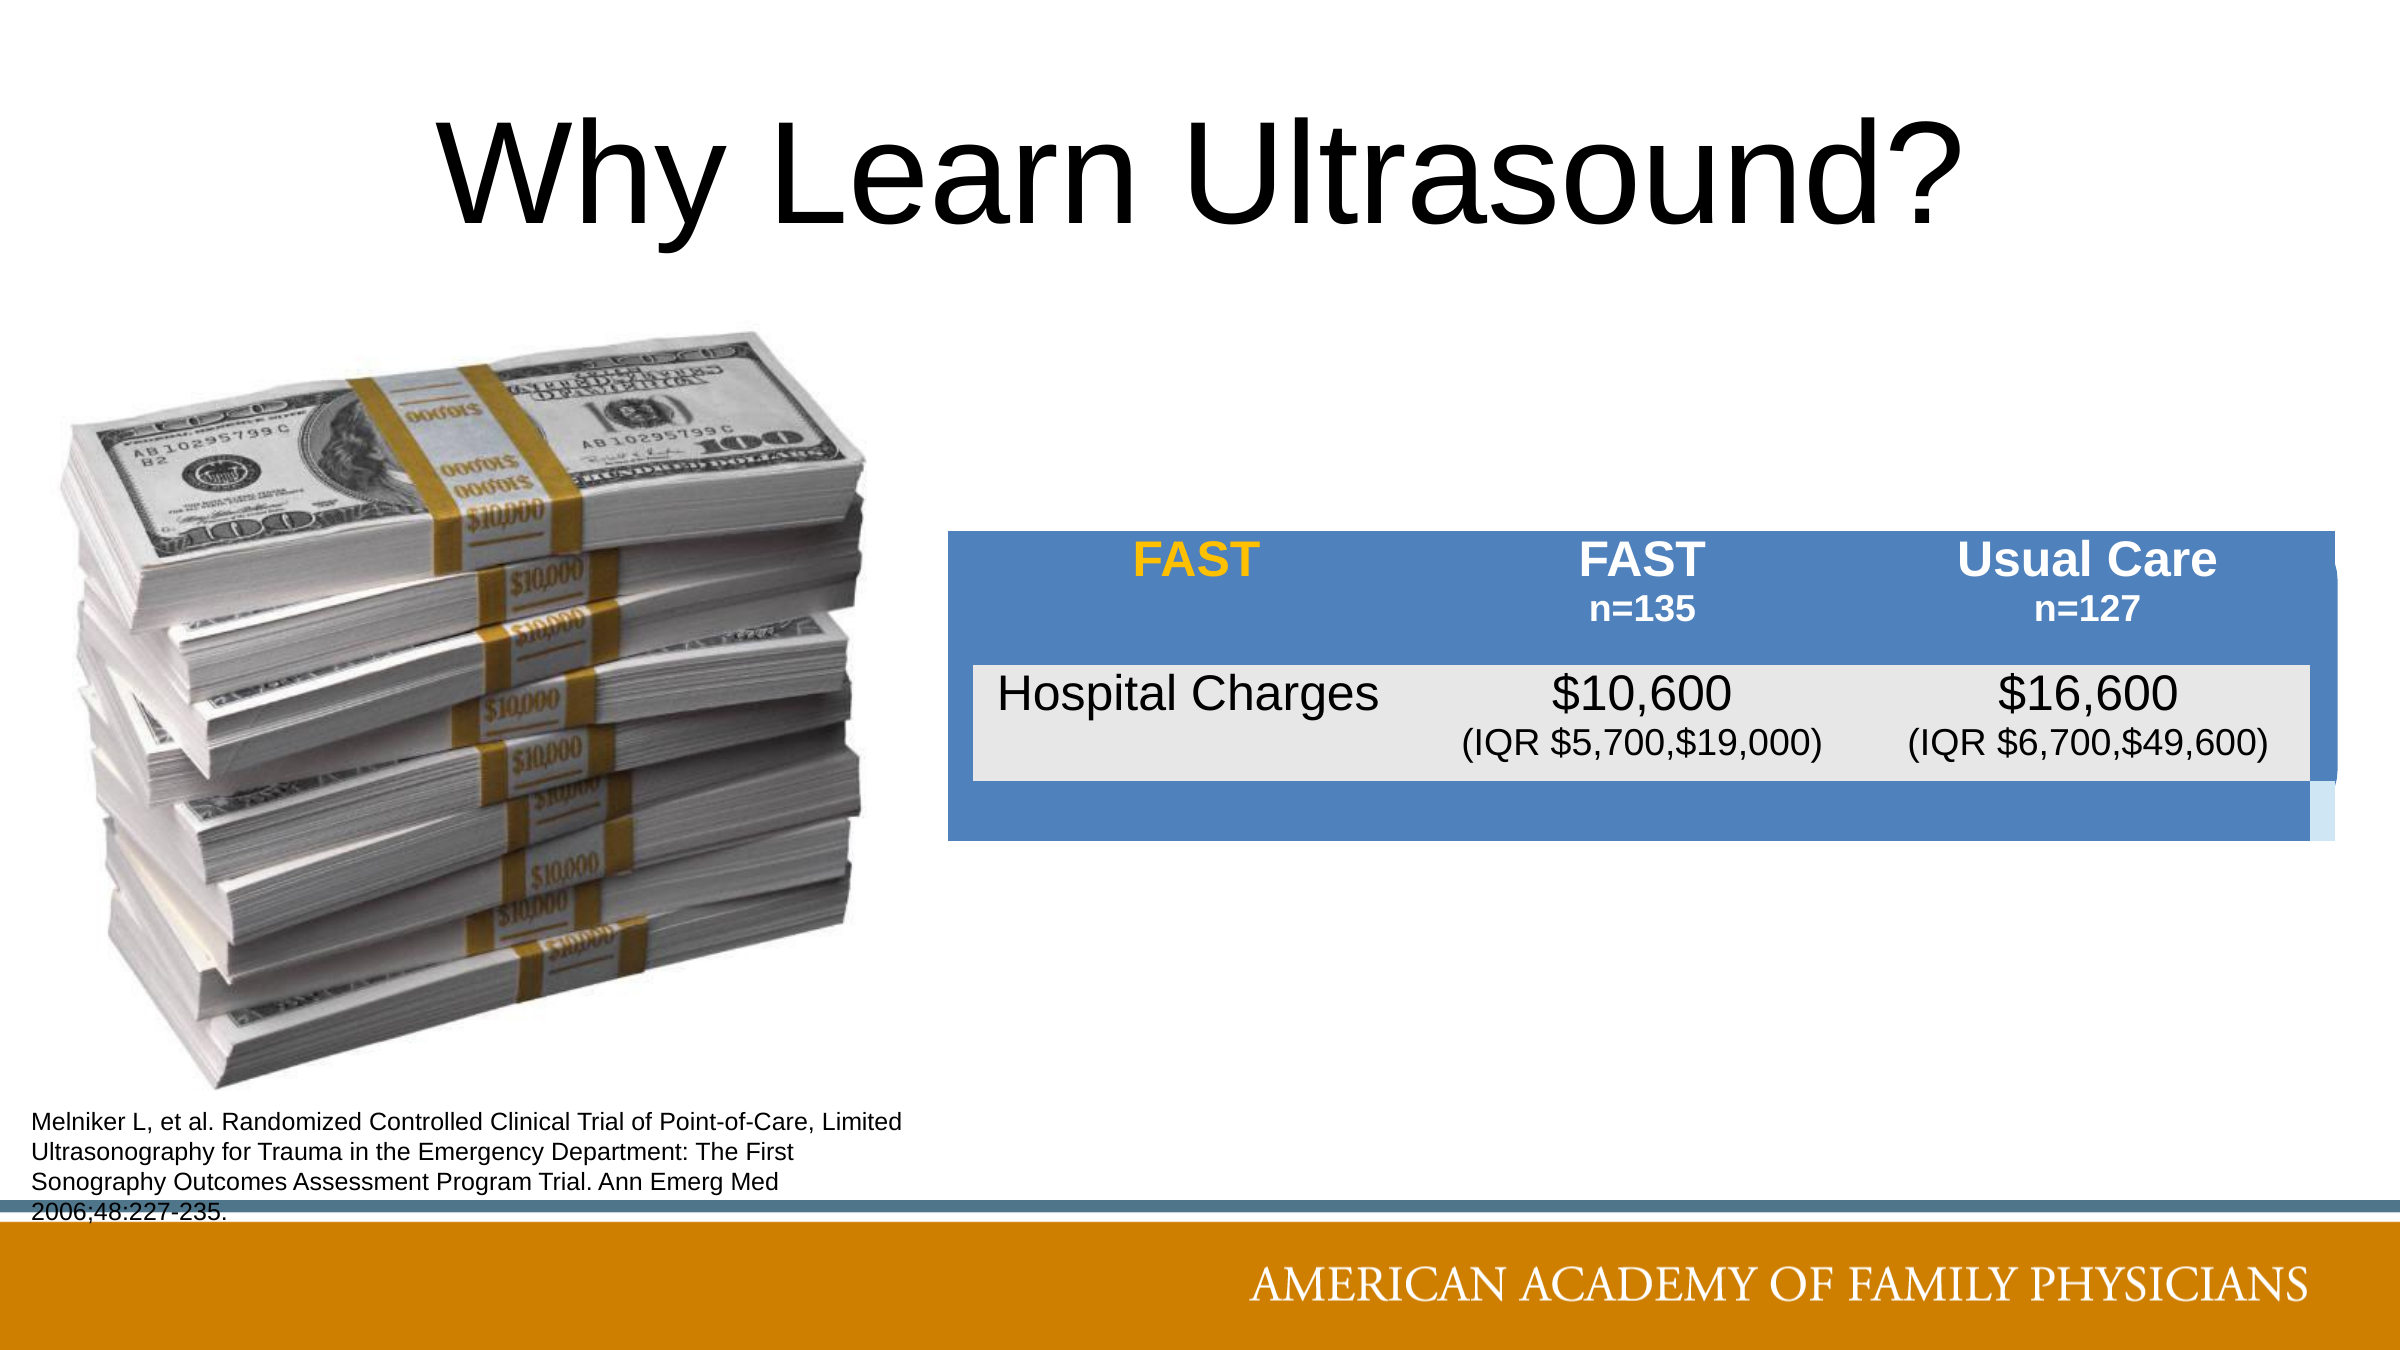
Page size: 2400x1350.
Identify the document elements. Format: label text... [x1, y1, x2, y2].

table_cell [948, 781, 2310, 841]
text_box [49, 262, 938, 1150]
table_cell $10,600 (IQR $5,700,$19,000) [1421, 665, 1865, 781]
table_header Usual Care n=127 [1865, 531, 2310, 665]
table_header [948, 531, 973, 665]
table_header FAST [973, 531, 1421, 665]
table_cell [948, 665, 973, 781]
table_cell [2310, 781, 2335, 841]
picture [0, 1200, 2400, 1350]
text_box Melniker L, et al. Randomized Controlled Clinical Trial of Point-of-Care, Limited Ultrasonography for Trauma in the Emergency Department: The First Sonography Outcomes Assessment Program Trial. Ann Emerg Med 2006;48:227-235. [29, 1105, 936, 1226]
table_cell $16,600 (IQR $6,700,$49,600) [1865, 665, 2310, 781]
table_header [2310, 531, 2335, 665]
table_cell Hospital Charges [973, 665, 1421, 781]
table_header FAST n=135 [1421, 531, 1865, 665]
title Why Learn Ultrasound? [120, 78, 2280, 304]
table_cell [2310, 665, 2335, 781]
